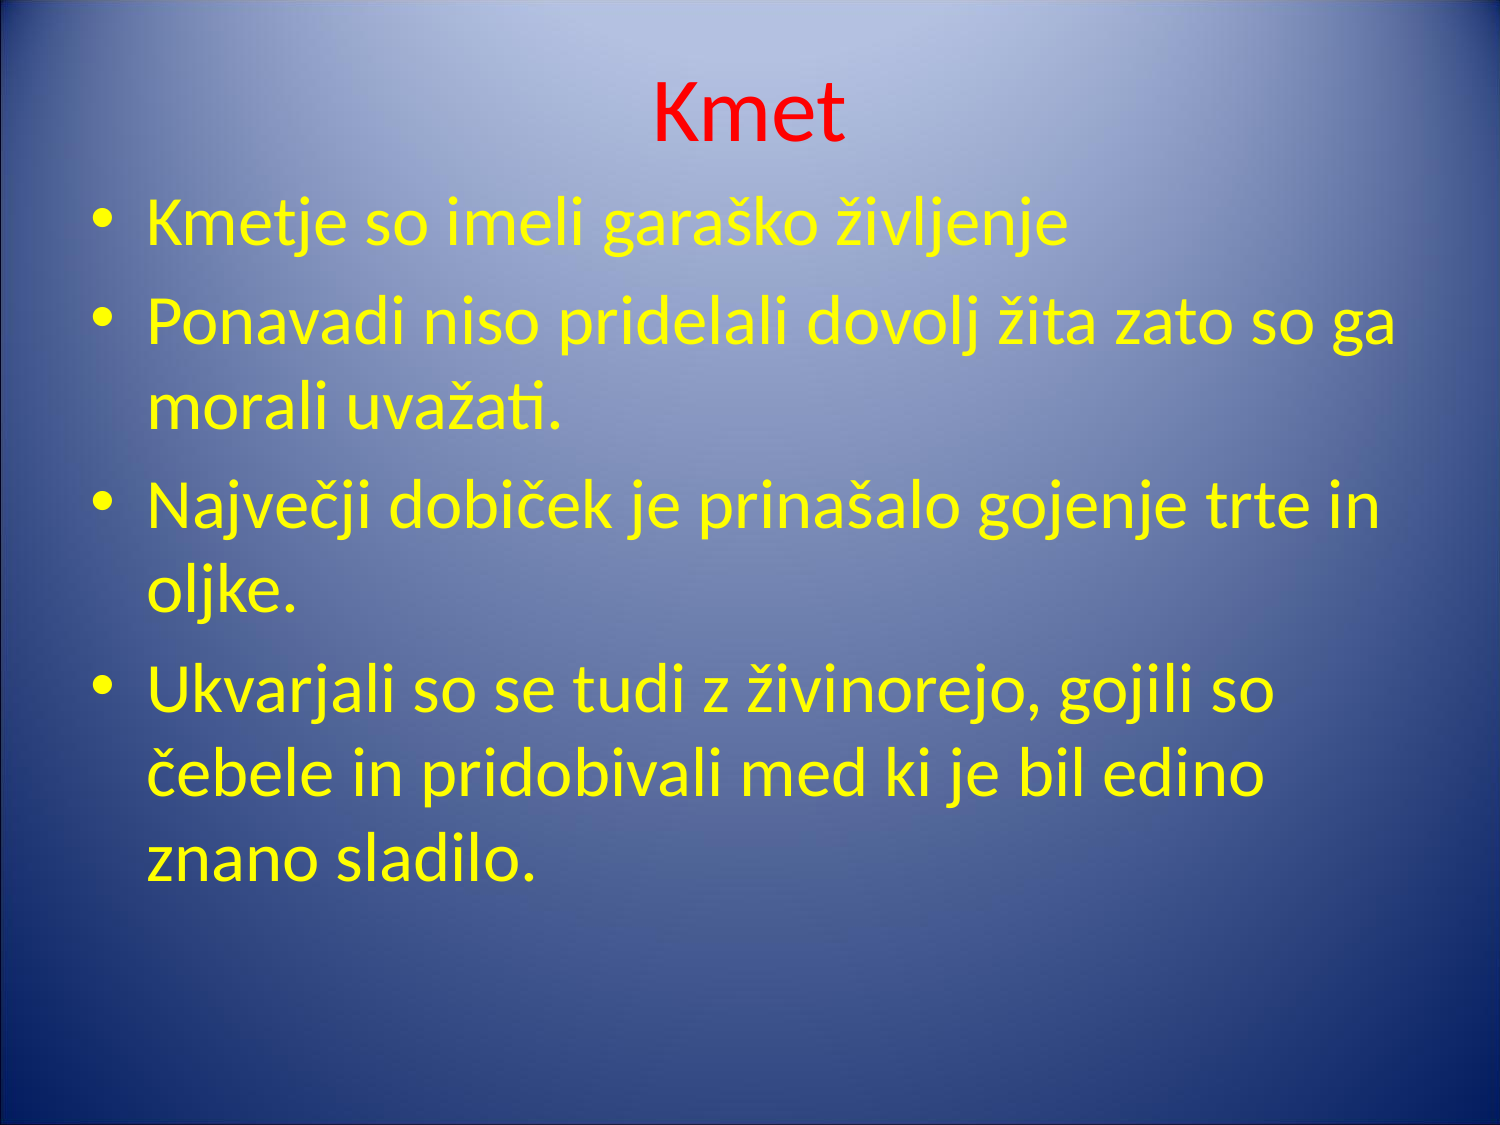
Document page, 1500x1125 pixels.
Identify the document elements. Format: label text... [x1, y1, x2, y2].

list Kmet Kmetje so imeli garaško življenje Ponavadi niso pridelali dovolj žita zato so ga morali uvažati. Največji dobiček je prinašalo gojenje trte in oljke. Ukvarjali so se tudi z živinorejo, gojili so čebele in pridobivali med ki je bil edino znano sladilo. [75, 42, 1425, 1005]
picture [0, 0, 1500, 1125]
